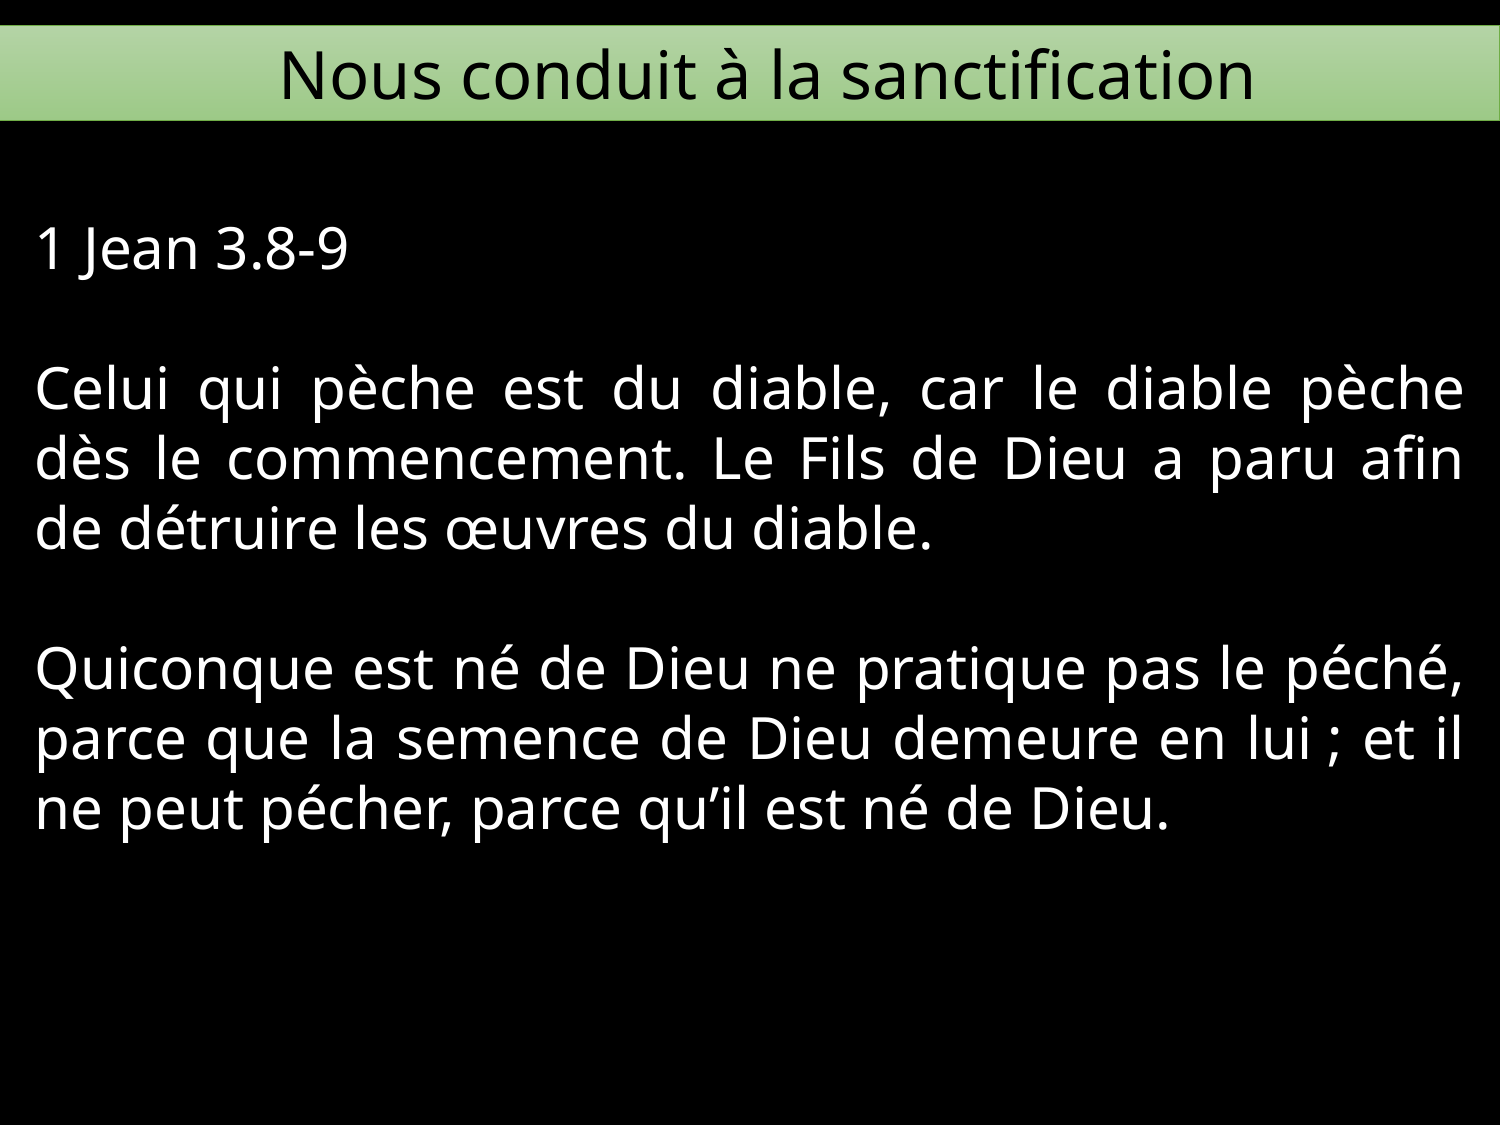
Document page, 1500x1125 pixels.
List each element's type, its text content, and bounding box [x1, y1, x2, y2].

text_box 1 Jean 3.8-9 Celui qui pèche est du diable, car le diable pèche dès le commencement. Le Fils de Dieu a paru afin de détruire les œuvres du diable. Quiconque est né de Dieu ne pratique pas le péché, parce que la semence de Dieu demeure en lui ; et il ne peut pécher, parce qu’il est né de Dieu. [20, 204, 1480, 849]
text_box Nous conduit à la sanctification [0, 25, 1500, 121]
